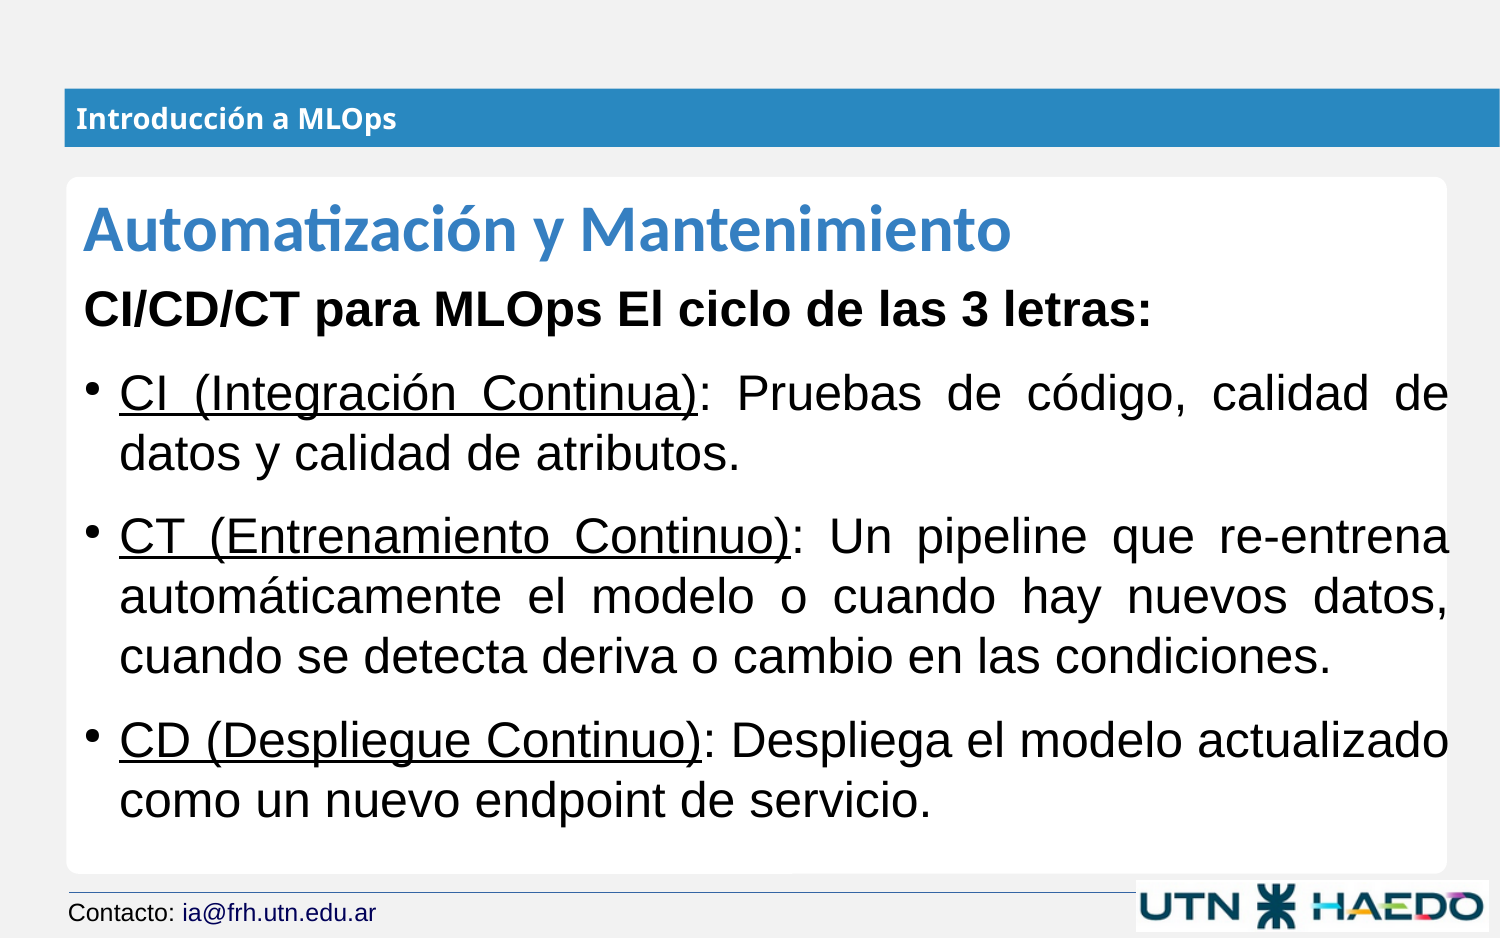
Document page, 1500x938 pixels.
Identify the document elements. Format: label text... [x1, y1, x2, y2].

text_box Introducción a MLOps [64, 88, 1500, 147]
picture [1136, 880, 1489, 932]
text_box Automatización y Mantenimiento CI/CD/CT para MLOps El ciclo de las 3 letras: CI (Integración Continua): Pruebas de código, calidad de datos y calidad de atributos. CT (Entrenamiento Continuo): Un pipeline que re-entrena automáticamente el modelo o cuando hay nuevos datos, cuando se detecta deriva o cambio en las condiciones. CD (Despliegue Continuo): Despliega el modelo actualizado como un nuevo endpoint de servicio. [68, 177, 1465, 874]
